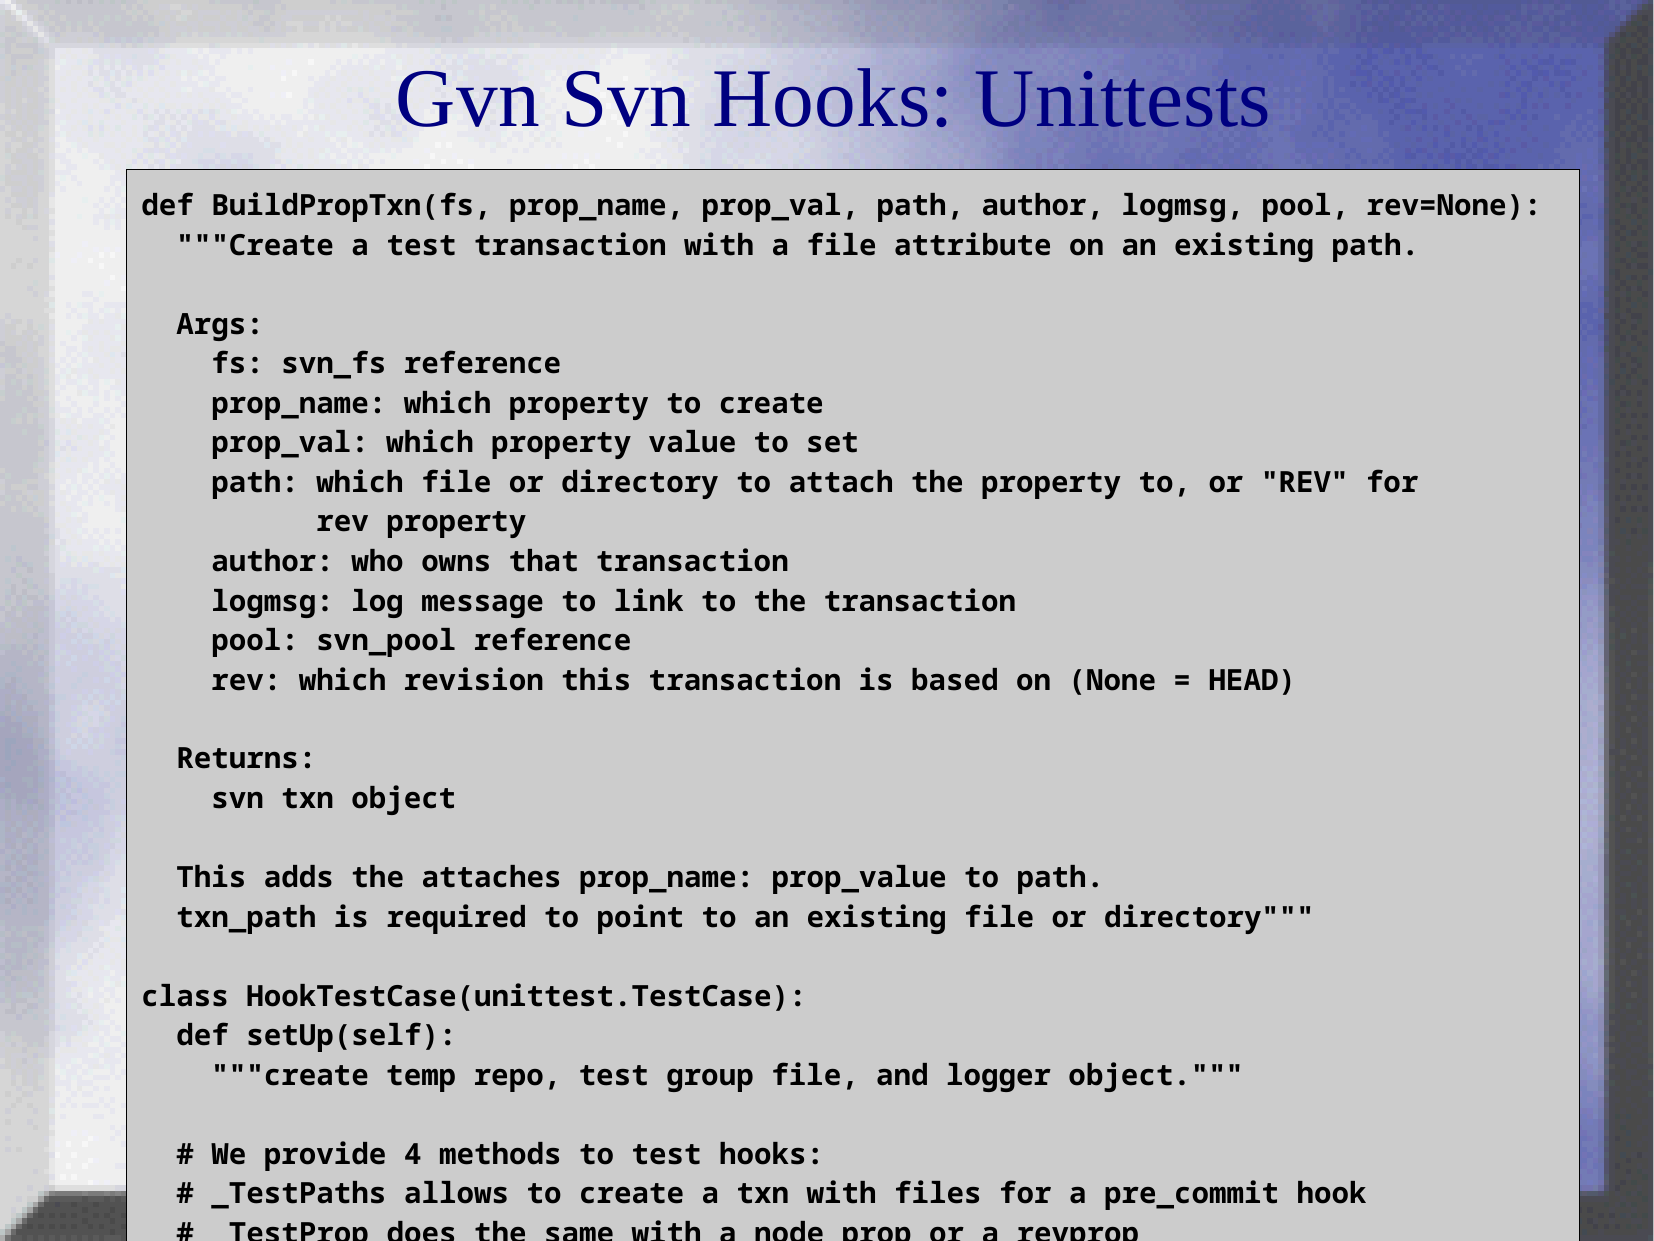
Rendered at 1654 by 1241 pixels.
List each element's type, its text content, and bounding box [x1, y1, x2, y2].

text_box def BuildPropTxn(fs, prop_name, prop_val, path, author, logmsg, pool, rev=None): """Create a test transaction with a file attribute on an existing path. Args: fs: svn_fs reference prop_name: which property to create prop_val: which property value to set path: which file or directory to attach the property to, or "REV" for rev property author: who owns that transaction logmsg: log message to link to the transaction pool: svn_pool reference rev: which revision this transaction is based on (None = HEAD) Returns: svn txn object This adds the attaches prop_name: prop_value to path. txn_path is required to point to an existing file or directory""" class HookTestCase(unittest.TestCase): def setUp(self): """create temp repo, test group file, and logger object.""" # We provide 4 methods to test hooks: # _TestPaths allows to create a txn with files for a pre_commit hook # _TestProp does the same with a node prop or a revprop # _ChangeRevProps creates/changes/deletes a node or rev prop for a # pre_revprop hook # _TestFileDelete deletes a file from an existing repo [126, 169, 1580, 1115]
title Gvn Svn Hooks: Unittests [118, 49, 1550, 148]
picture [0, 0, 1654, 1241]
